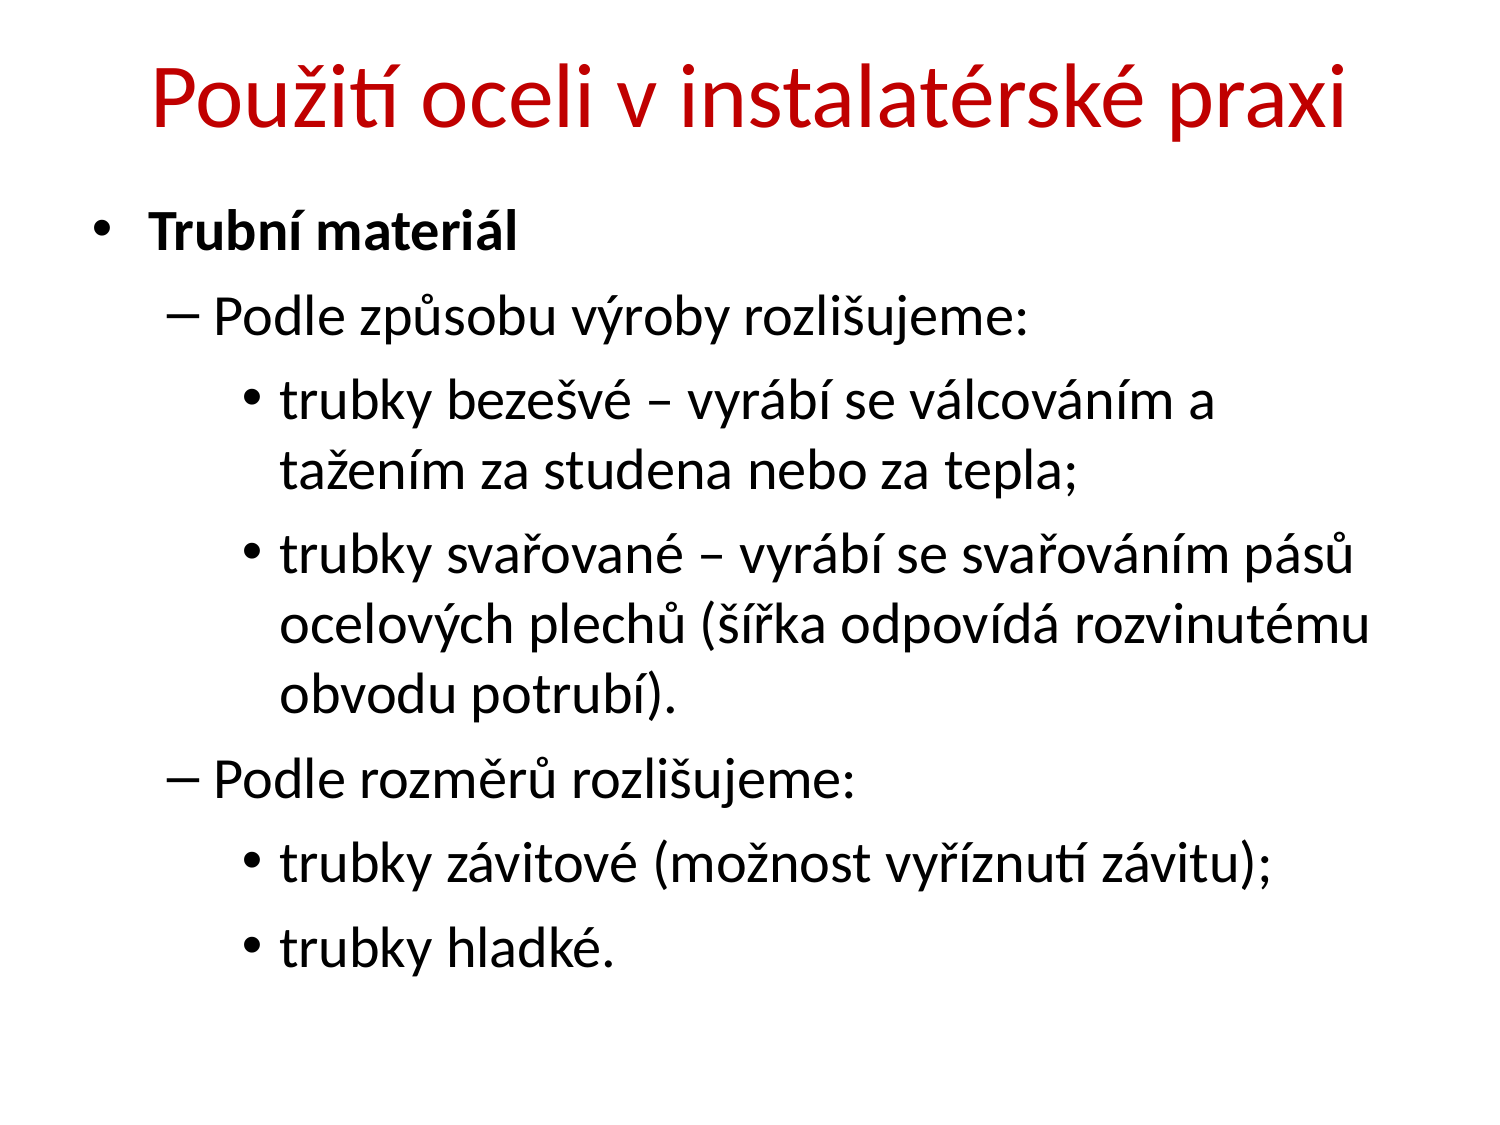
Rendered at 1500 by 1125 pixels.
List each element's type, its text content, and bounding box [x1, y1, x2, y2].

list Trubní materiál Podle způsobu výroby rozlišujeme: trubky bezešvé – vyrábí se válcováním a tažením za studena nebo za tepla; trubky svařované – vyrábí se svařováním pásů ocelových plechů (šířka odpovídá rozvinutému obvodu potrubí). Podle rozměrů rozlišujeme: trubky závitové (možnost vyříznutí závitu); trubky hladké. [76, 184, 1427, 987]
title Použití oceli v instalatérské praxi [75, 28, 1426, 154]
